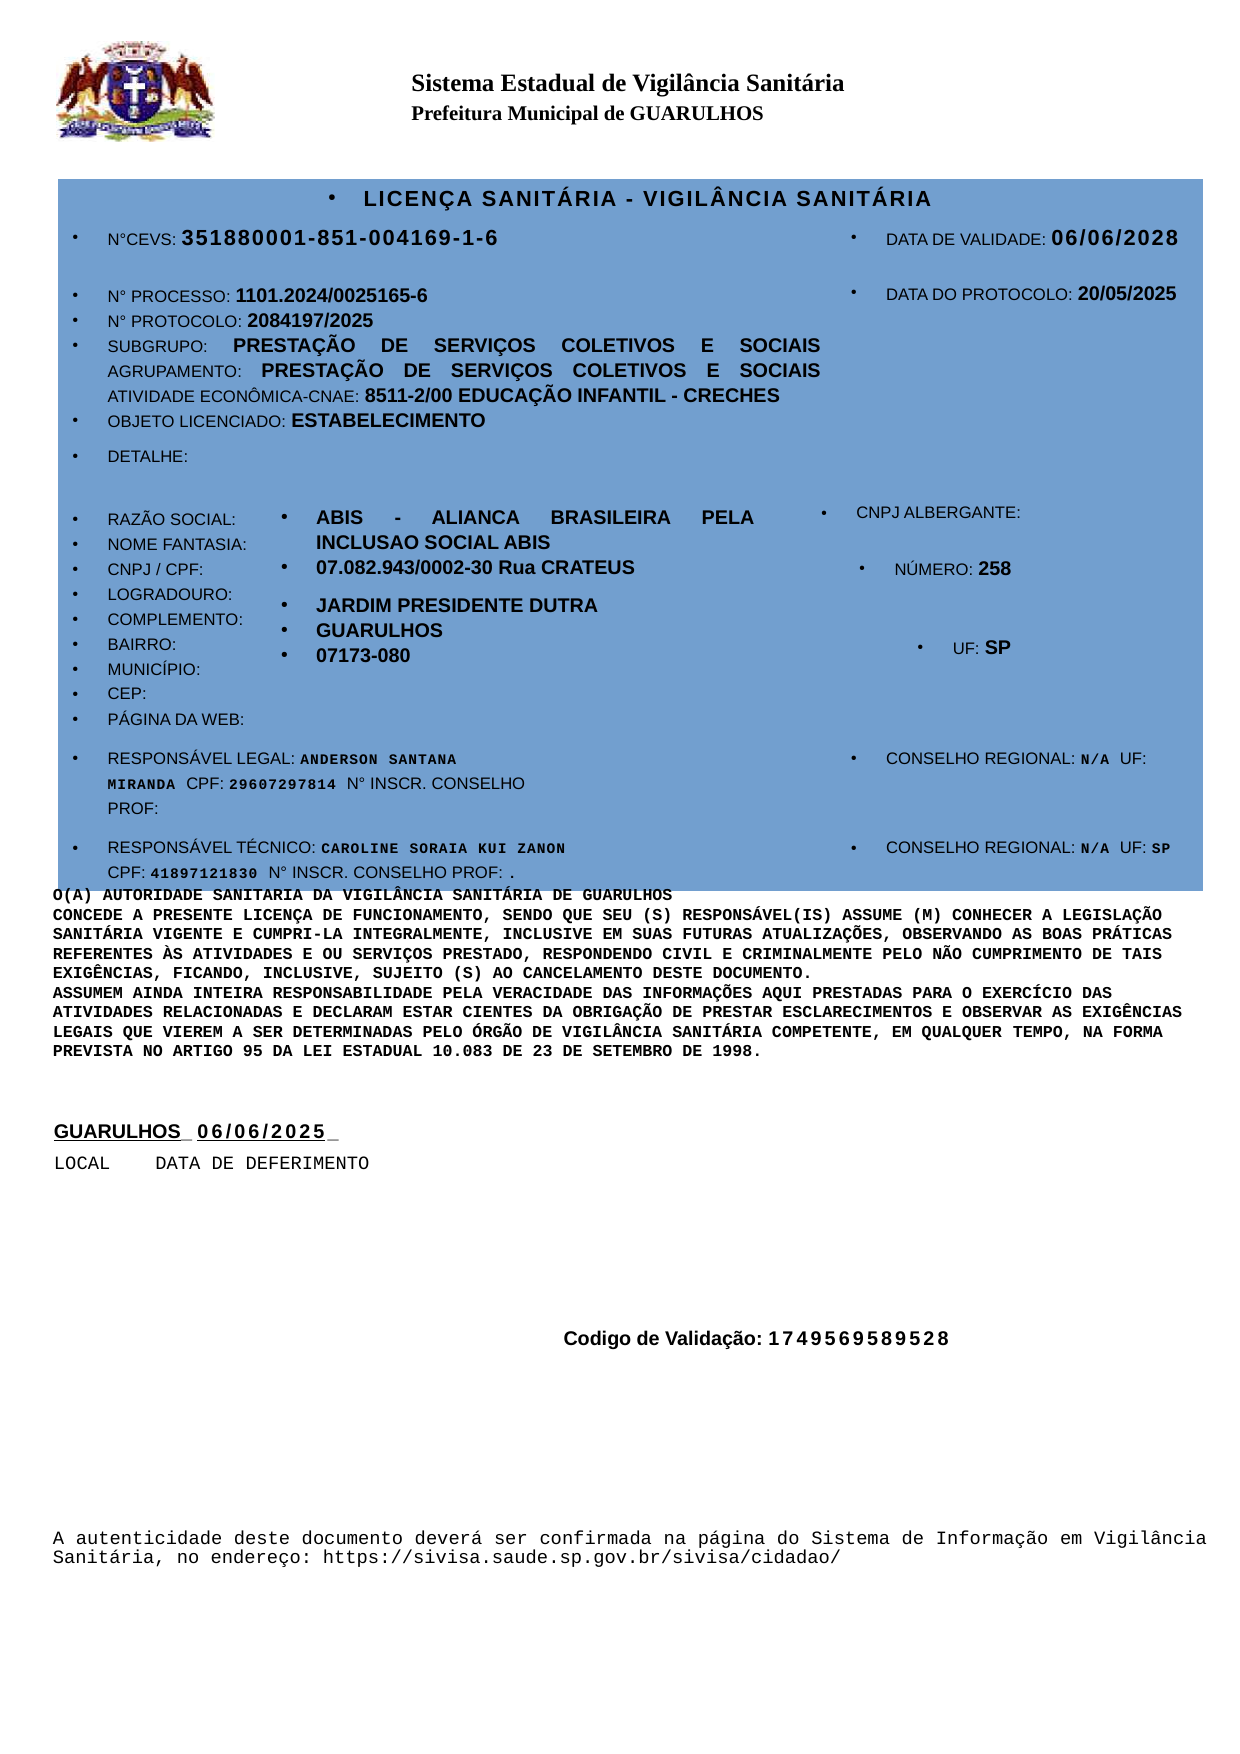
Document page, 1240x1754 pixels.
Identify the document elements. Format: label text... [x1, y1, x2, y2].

table_cell ABIS - ALIANCA BRASILEIRA PELA INCLUSAO SOCIAL ABIS 07.082.943/0002-30 Rua CRATEUS JARDIM PRESIDENTE DUTRA GUARULHOS 07173-080 [266, 496, 788, 736]
table_cell [788, 440, 836, 496]
table_cell [266, 440, 788, 496]
table_cell CONSELHO REGIONAL: N/A UF: SP [836, 826, 1203, 891]
text_box A autenticidade deste documento deverá ser confirmada na página do Sistema de Informação em Vigilância Sanitária, no endereço: https://sivisa.saude.sp.gov.br/sivisa/cidadao/ [53, 1529, 1206, 1570]
table_cell [788, 218, 836, 275]
text_box Sistema Estadual de Vigilância Sanitária Prefeitura Municipal de GUARULHOS [411, 67, 850, 124]
table_cell CONSELHO REGIONAL: N/A UF: [836, 736, 1203, 826]
table_cell [788, 736, 836, 826]
table_header LICENÇA SANITÁRIA - VIGILÂNCIA SANITÁRIA [58, 179, 1203, 218]
table_cell RESPONSÁVEL LEGAL: ANDERSON SANTANA MIRANDA CPF: 29607297814 N° INSCR. CONSELHO PROF: [58, 736, 788, 826]
table_cell CNPJ ALBERGANTE: NÚMERO: 258 UF: SP [788, 496, 1203, 736]
table_cell RAZÃO SOCIAL: NOME FANTASIA: CNPJ / CPF: LOGRADOURO: COMPLEMENTO: BAIRRO: MUNICÍPIO: CEP: PÁGINA DA WEB: [58, 496, 266, 736]
table_cell DATA DE VALIDADE: 06/06/2028 [836, 218, 1203, 275]
text_box GUARULHOS_ 06/06/2025_ LOCAL DATA DE DEFERIMENTO [54, 1119, 781, 1170]
table_cell [836, 440, 1203, 496]
table_cell DETALHE: [58, 440, 266, 496]
text_box Codigo de Validação: 1749569589528 [564, 1325, 1033, 1351]
text_box O(A) AUTORIDADE SANITARIA DA VIGILÂNCIA SANITÁRIA DE GUARULHOS CONCEDE A PRESENTE LICENÇA DE FUNCIONAMENTO, SENDO QUE SEU (S) RESPONSÁVEL(IS) ASSUME (M) CONHECER A LEGISLAÇÃO SANITÁRIA VIGENTE E CUMPRI-LA INTEGRALMENTE, INCLUSIVE EM SUAS FUTURAS ATUALIZAÇÕES, OBSERVANDO AS BOAS PRÁTICAS REFERENTES ÀS ATIVIDADES E OU SERVIÇOS PRESTADO, RESPONDENDO CIVIL E CRIMINALMENTE PELO NÃO CUMPRIMENTO DE TAIS EXIGÊNCIAS, FICANDO, INCLUSIVE, SUJEITO (S) AO CANCELAMENTO DESTE DOCUMENTO. ASSUMEM AINDA INTEIRA RESPONSABILIDADE PELA VERACIDADE DAS INFORMAÇÕES AQUI PRESTADAS PARA O EXERCÍCIO DAS ATIVIDADES RELACIONADAS E DECLARAM ESTAR CIENTES DA OBRIGAÇÃO DE PRESTAR ESCLARECIMENTOS E OBSERVAR AS EXIGÊNCIAS LEGAIS QUE VIEREM A SER DETERMINADAS PELO ÓRGÃO DE VIGILÂNCIA SANITÁRIA COMPETENTE, EM QUALQUER TEMPO, NA FORMA PREVISTA NO ARTIGO 95 DA LEI ESTADUAL 10.083 DE 23 DE SETEMBRO DE 1998. [53, 885, 1188, 1064]
table_cell [788, 826, 836, 885]
table_cell N°CEVS: 351880001-851-004169-1-6 [58, 218, 788, 275]
table_cell RESPONSÁVEL TÉCNICO: Caroline SORAIA kui zanon CPF: 41897121830 N° INSCR. CONSELHO PROF: . [58, 826, 788, 885]
table_cell N° PROCESSO: 1101.2024/0025165-6 N° PROTOCOLO: 2084197/2025 SUBGRUPO: PRESTAÇÃO DE SERVIÇOS COLETIVOS E SOCIAIS AGRUPAMENTO: PRESTAÇÃO DE SERVIÇOS COLETIVOS E SOCIAIS ATIVIDADE ECONÔMICA-CNAE: 8511-2/00 EDUCAÇÃO INFANTIL - CRECHES OBJETO LICENCIADO: ESTABELECIMENTO [58, 275, 836, 440]
picture [56, 41, 215, 143]
table_cell DATA DO PROTOCOLO: 20/05/2025 [836, 275, 1203, 440]
